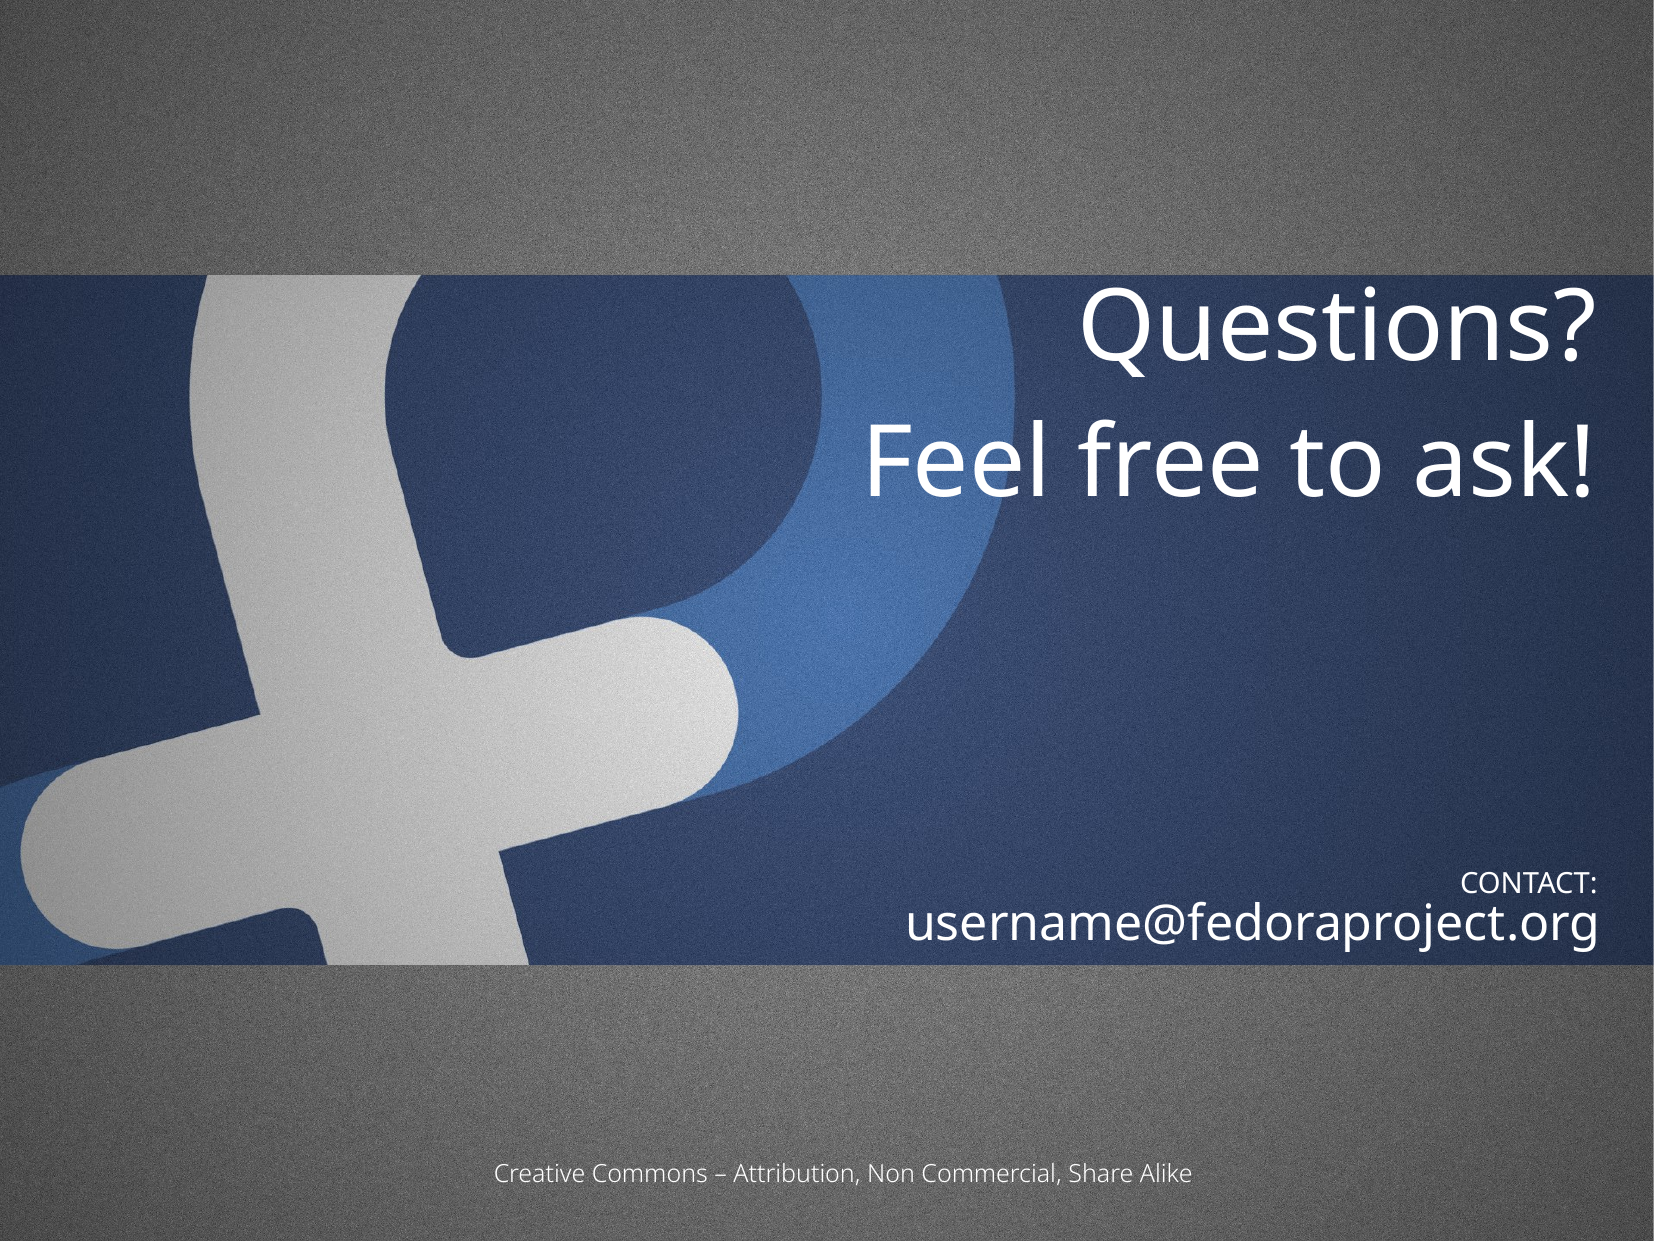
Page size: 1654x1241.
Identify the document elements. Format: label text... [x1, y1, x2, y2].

picture [0, 0, 1654, 1241]
text_box CONTACT: [77, 854, 1613, 903]
title Questions? Feel free to ask! [22, 277, 1598, 501]
text_box username@fedoraproject.org [80, 879, 1616, 951]
text_box Creative Commons – Attribution, Non Commercial, Share Alike [75, 1126, 1613, 1197]
